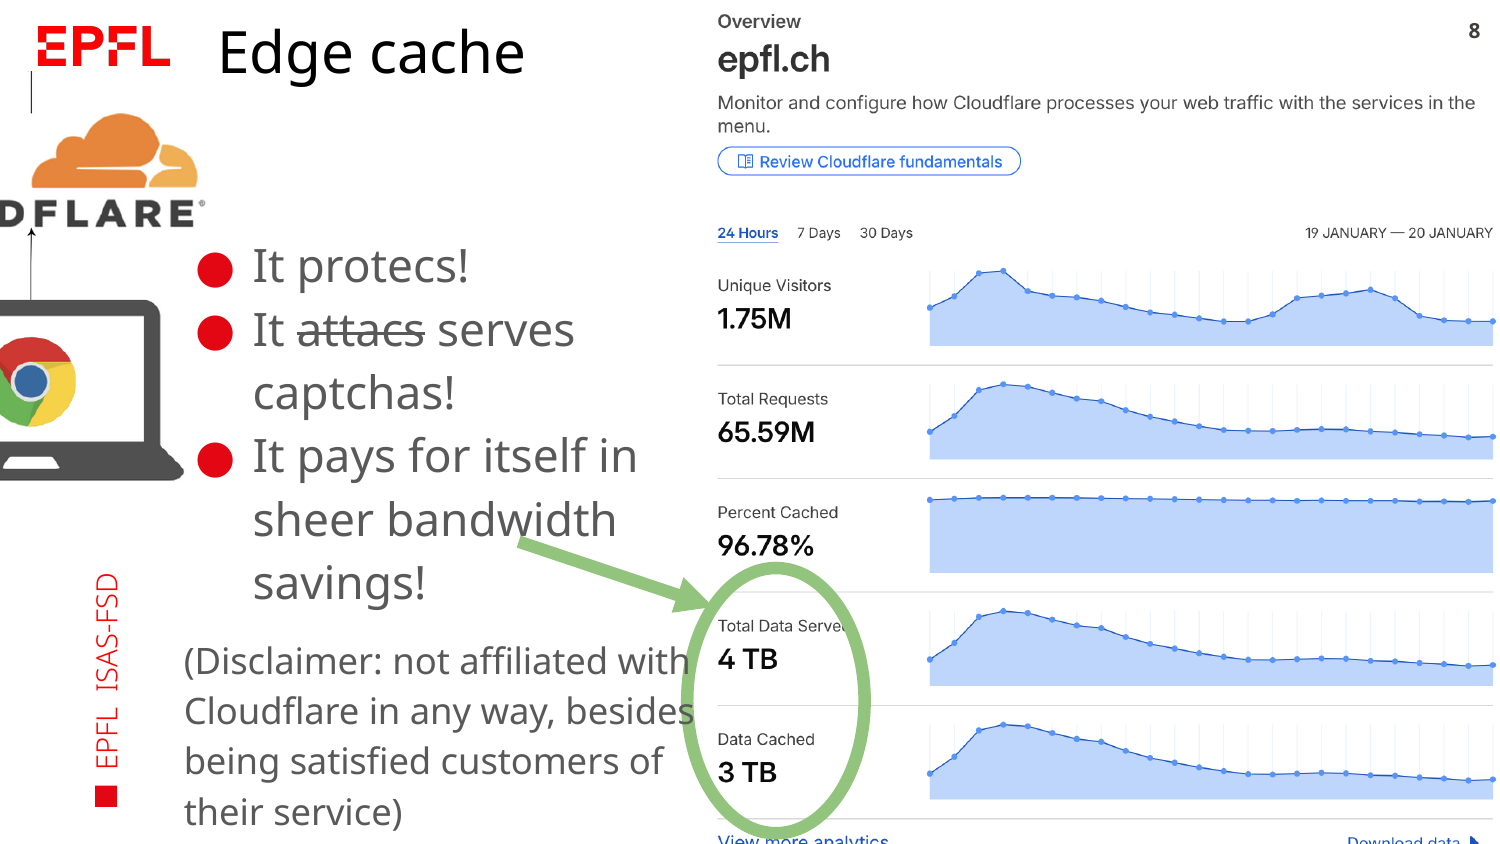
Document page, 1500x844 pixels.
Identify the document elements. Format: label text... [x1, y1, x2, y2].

picture [717, 575, 858, 826]
picture [38, 26, 170, 66]
slide_number <number> [1415, 0, 1496, 65]
title Edge cache [202, 0, 1449, 166]
list It protecs! It attacs serves captchas! It pays for itself in sheer bandwidth savings! (Disclaimer: not affiliated with Cloudflare in any way, besides being satisfied customers of their service) [168, 213, 717, 844]
picture [0, 71, 253, 501]
picture [687, 0, 1500, 844]
